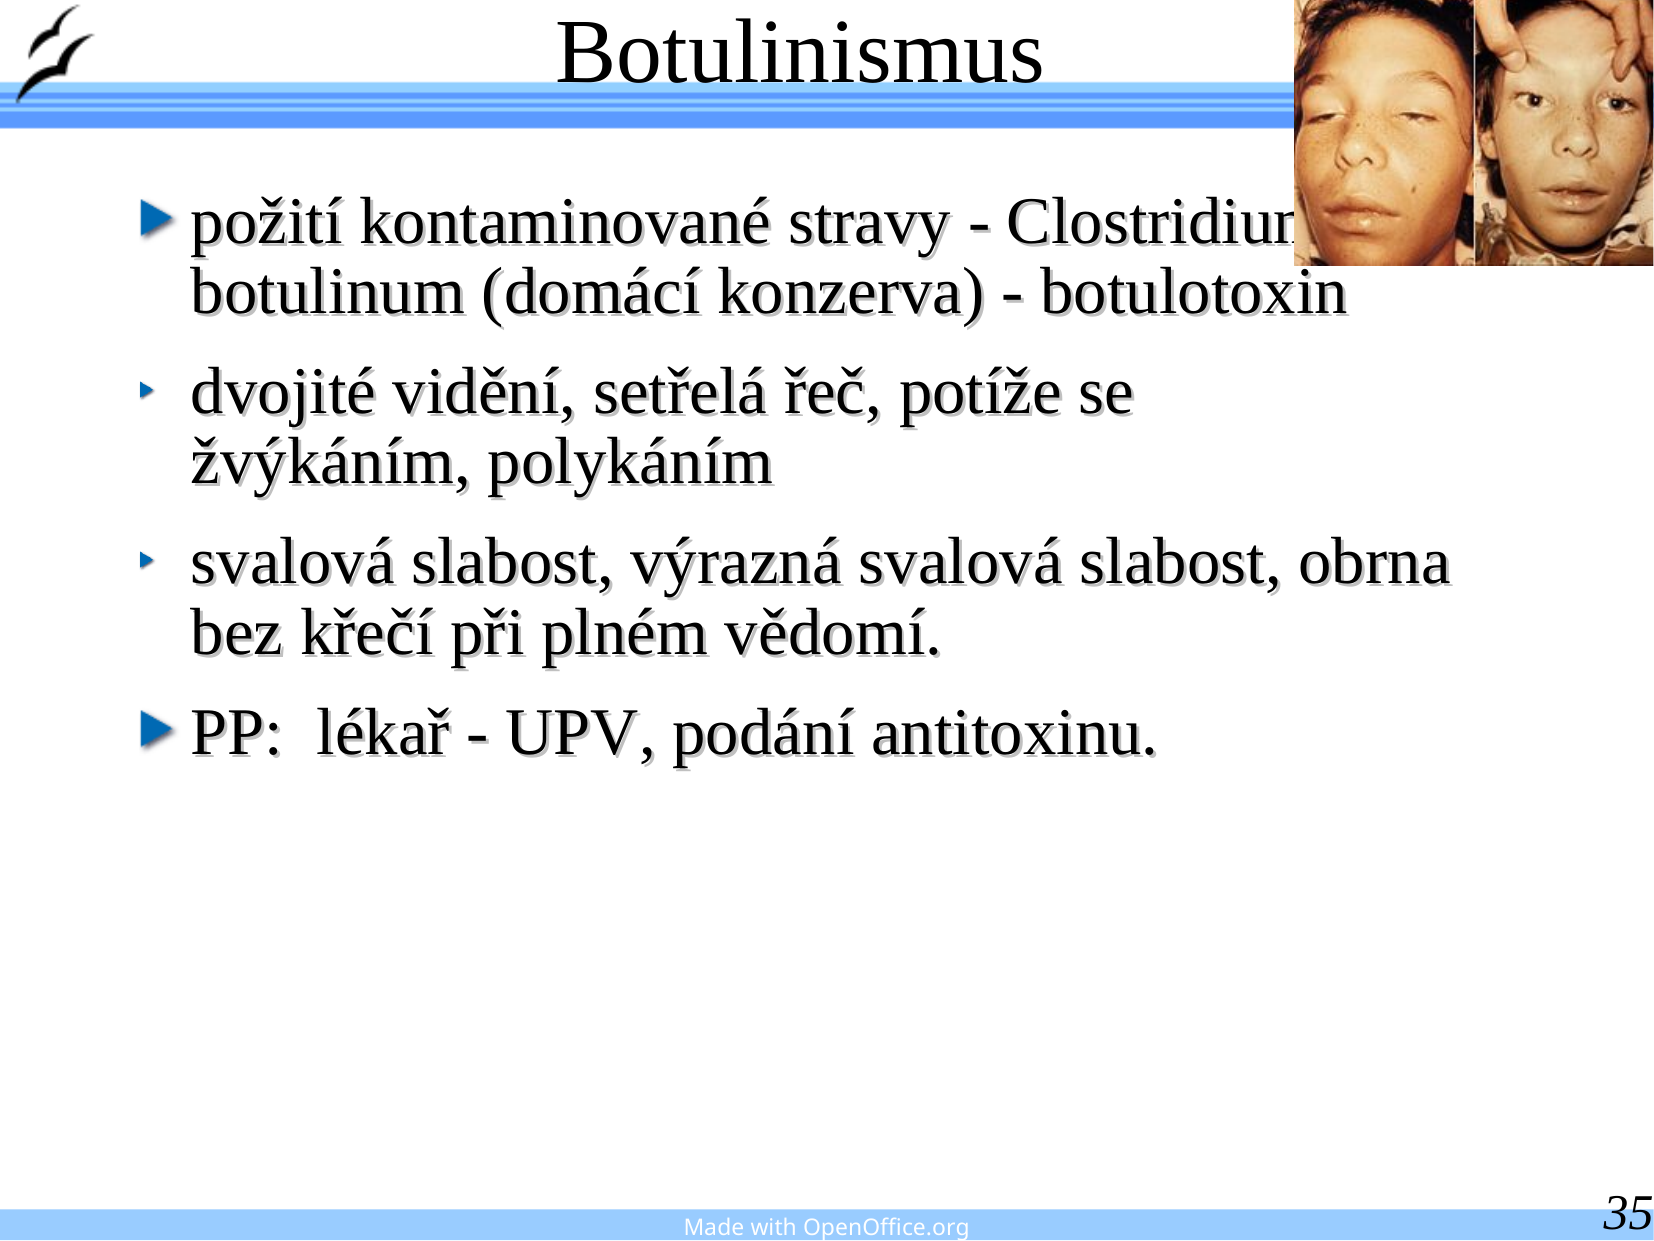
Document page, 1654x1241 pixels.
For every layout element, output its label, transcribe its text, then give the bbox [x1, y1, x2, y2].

title Botulinismus [94, 0, 1294, 107]
list požití kontaminované stravy - Clostridium botulinum (domácí konzerva) - botulotoxin dvojité vidění, setřelá řeč, potíže se žvýkáním, polykáním svalová slabost, výrazná svalová slabost, obrna bez křečí při plném vědomí. PP: lékař - UPV, podání antitoxinu. [120, 186, 1534, 1195]
picture [0, 0, 1654, 266]
